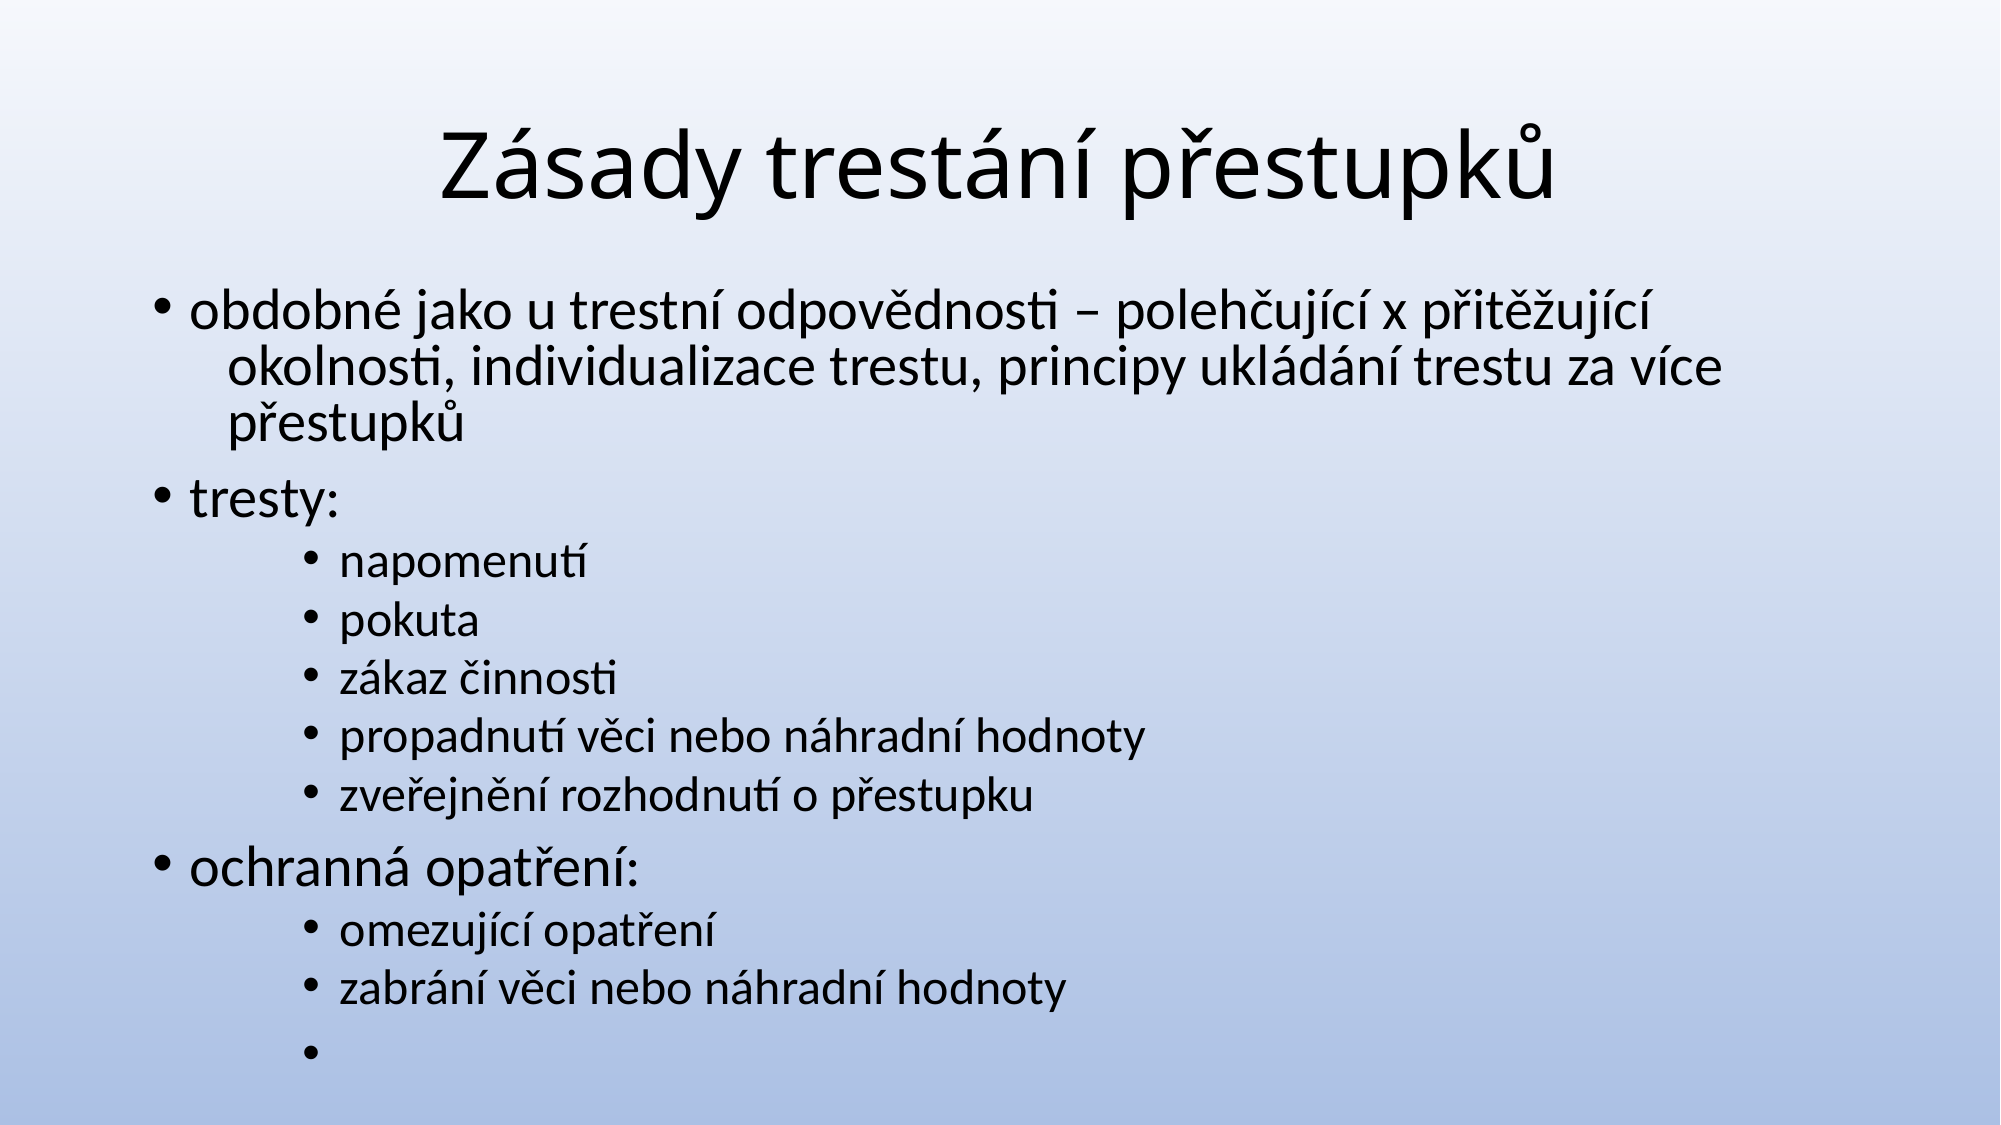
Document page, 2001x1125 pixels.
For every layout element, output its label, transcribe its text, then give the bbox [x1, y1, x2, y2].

title Zásady trestání přestupků [137, 59, 1863, 277]
list obdobné jako u trestní odpovědnosti – polehčující x přitěžující okolnosti, individualizace trestu, principy ukládání trestu za více přestupků tresty: napomenutí pokuta zákaz činnosti propadnutí věci nebo náhradní hodnoty zveřejnění rozhodnutí o přestupku ochranná opatření: omezující opatření zabrání věci nebo náhradní hodnoty [137, 277, 1863, 1038]
